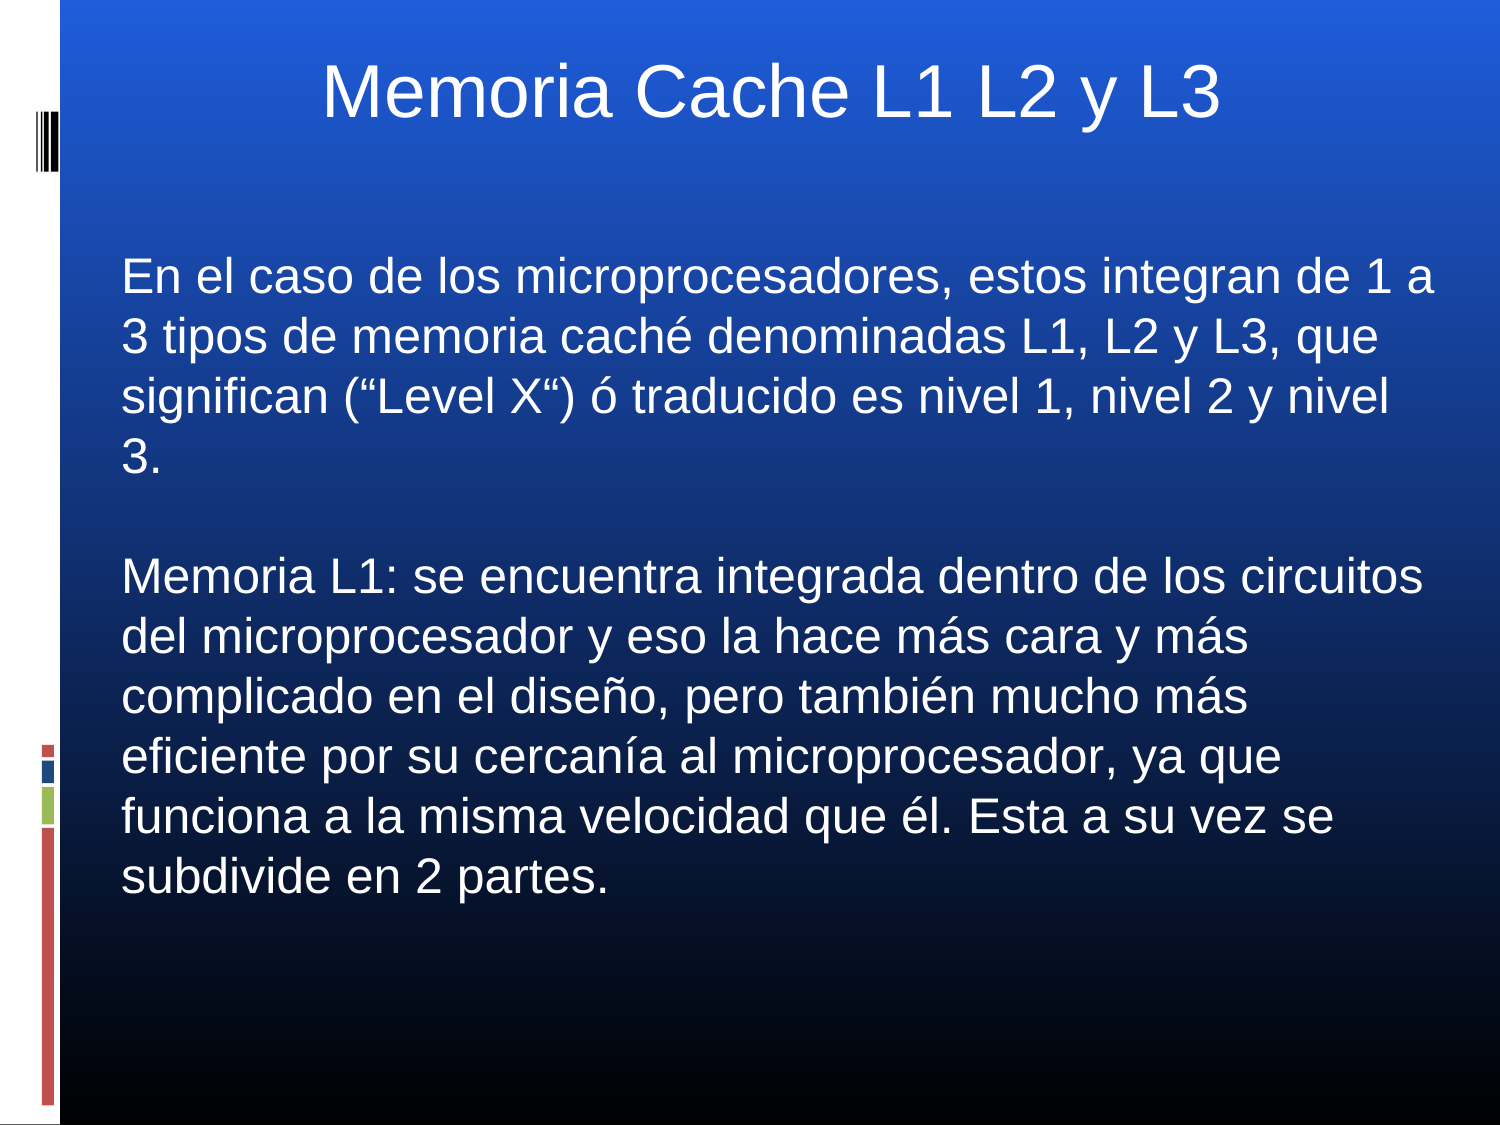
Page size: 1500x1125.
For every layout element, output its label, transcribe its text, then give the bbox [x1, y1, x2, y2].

text_box En el caso de los microprocesadores, estos integran de 1 a 3 tipos de memoria caché denominadas L1, L2 y L3, que significan (“Level X“) ó traducido es nivel 1, nivel 2 y nivel 3. Memoria L1: se encuentra integrada dentro de los circuitos del microprocesador y eso la hace más cara y más complicado en el diseño, pero también mucho más eficiente por su cercanía al microprocesador, ya que funciona a la misma velocidad que él. Esta a su vez se subdivide en 2 partes. [106, 236, 1451, 912]
text_box Memoria Cache L1 L2 y L3 [307, 35, 1238, 166]
